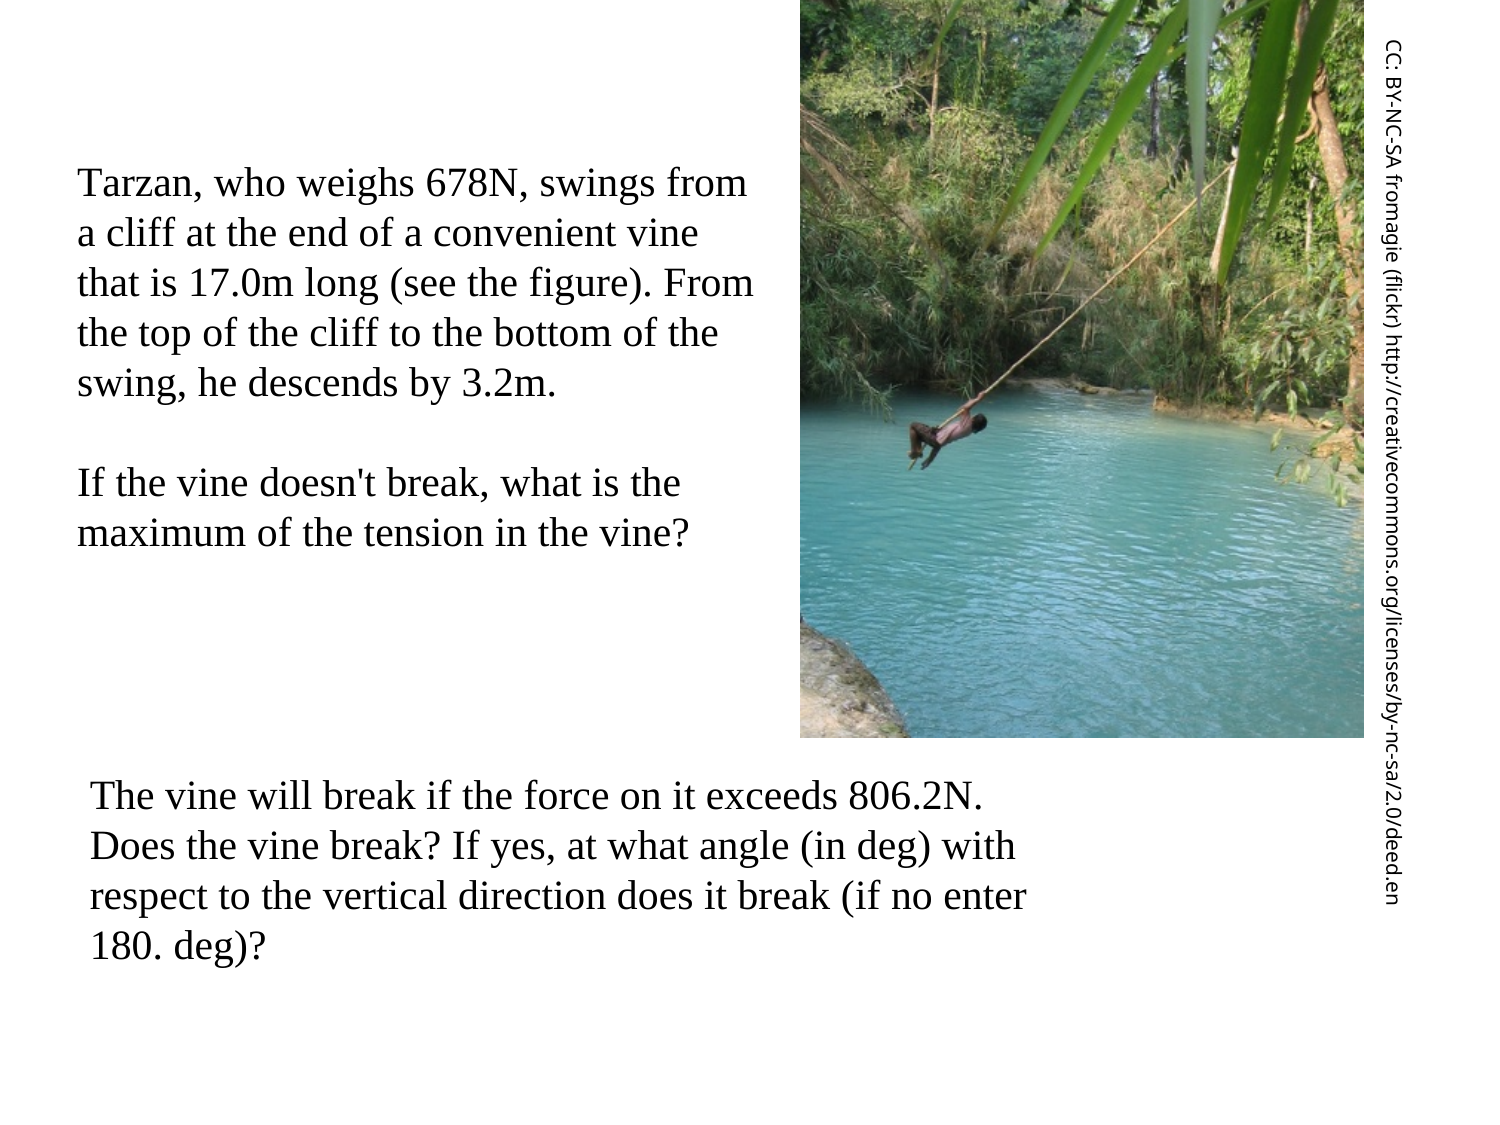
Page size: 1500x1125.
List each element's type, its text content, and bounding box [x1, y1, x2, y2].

picture [800, 0, 1364, 738]
text_box The vine will break if the force on it exceeds 806.2N. Does the vine break? If yes, at what angle (in deg) with respect to the vertical direction does it break (if no enter 180. deg)? [74, 759, 1075, 976]
text_box CC: BY-NC-SA fromagie (flickr) http://creativecommons.org/licenses/by-nc-sa/2.0/deed.en [1374, 25, 1416, 921]
text_box Tarzan, who weighs 678N, swings from a cliff at the end of a convenient vine that is 17.0m long (see the figure). From the top of the cliff to the bottom of the swing, he descends by 3.2m. If the vine doesn't break, what is the maximum of the tension in the vine? [62, 147, 775, 563]
